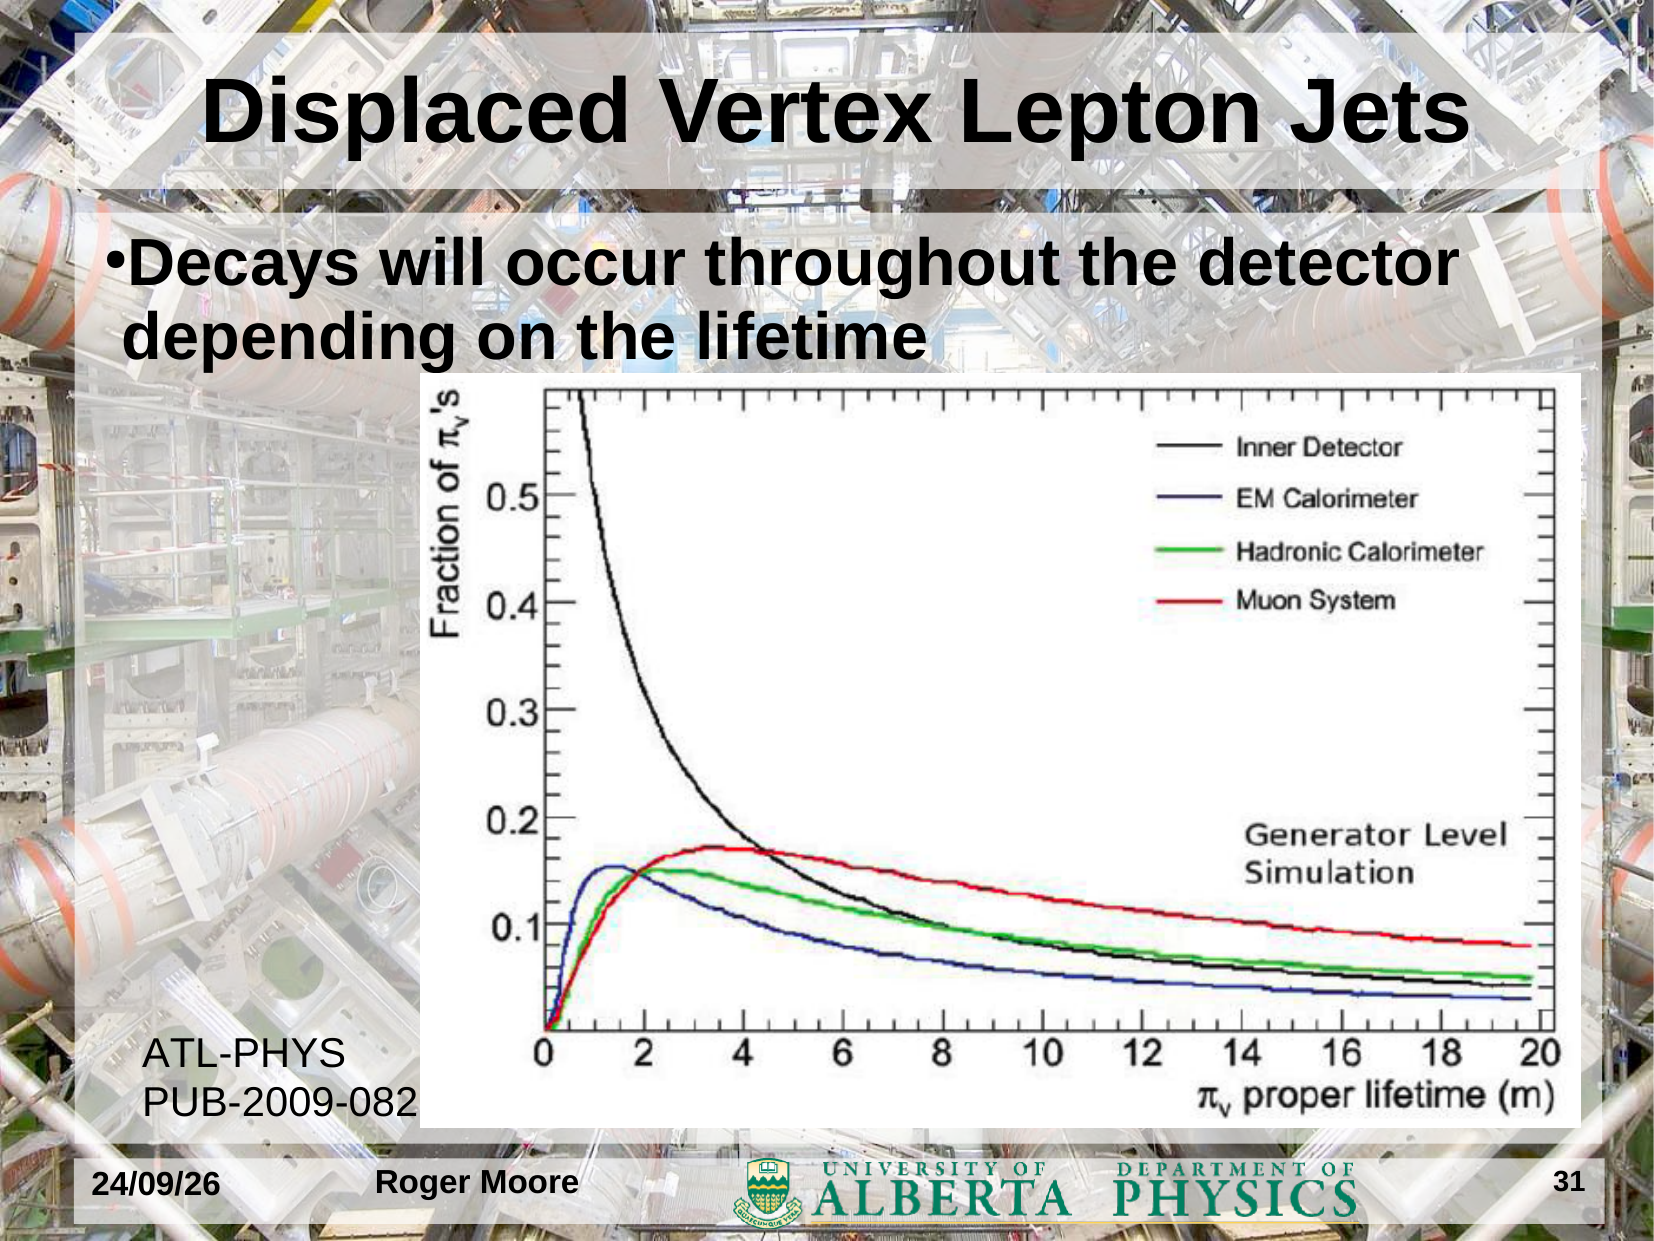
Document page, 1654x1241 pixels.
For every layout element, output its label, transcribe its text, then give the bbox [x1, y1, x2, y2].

text_box ATL-PHYS PUB-2009-082 [142, 1026, 419, 1126]
list Decays will occur throughout the detector depending on the lifetime [74, 212, 1603, 1144]
title Displaced Vertex Lepton Jets [74, 32, 1600, 189]
picture [0, 0, 1654, 1241]
